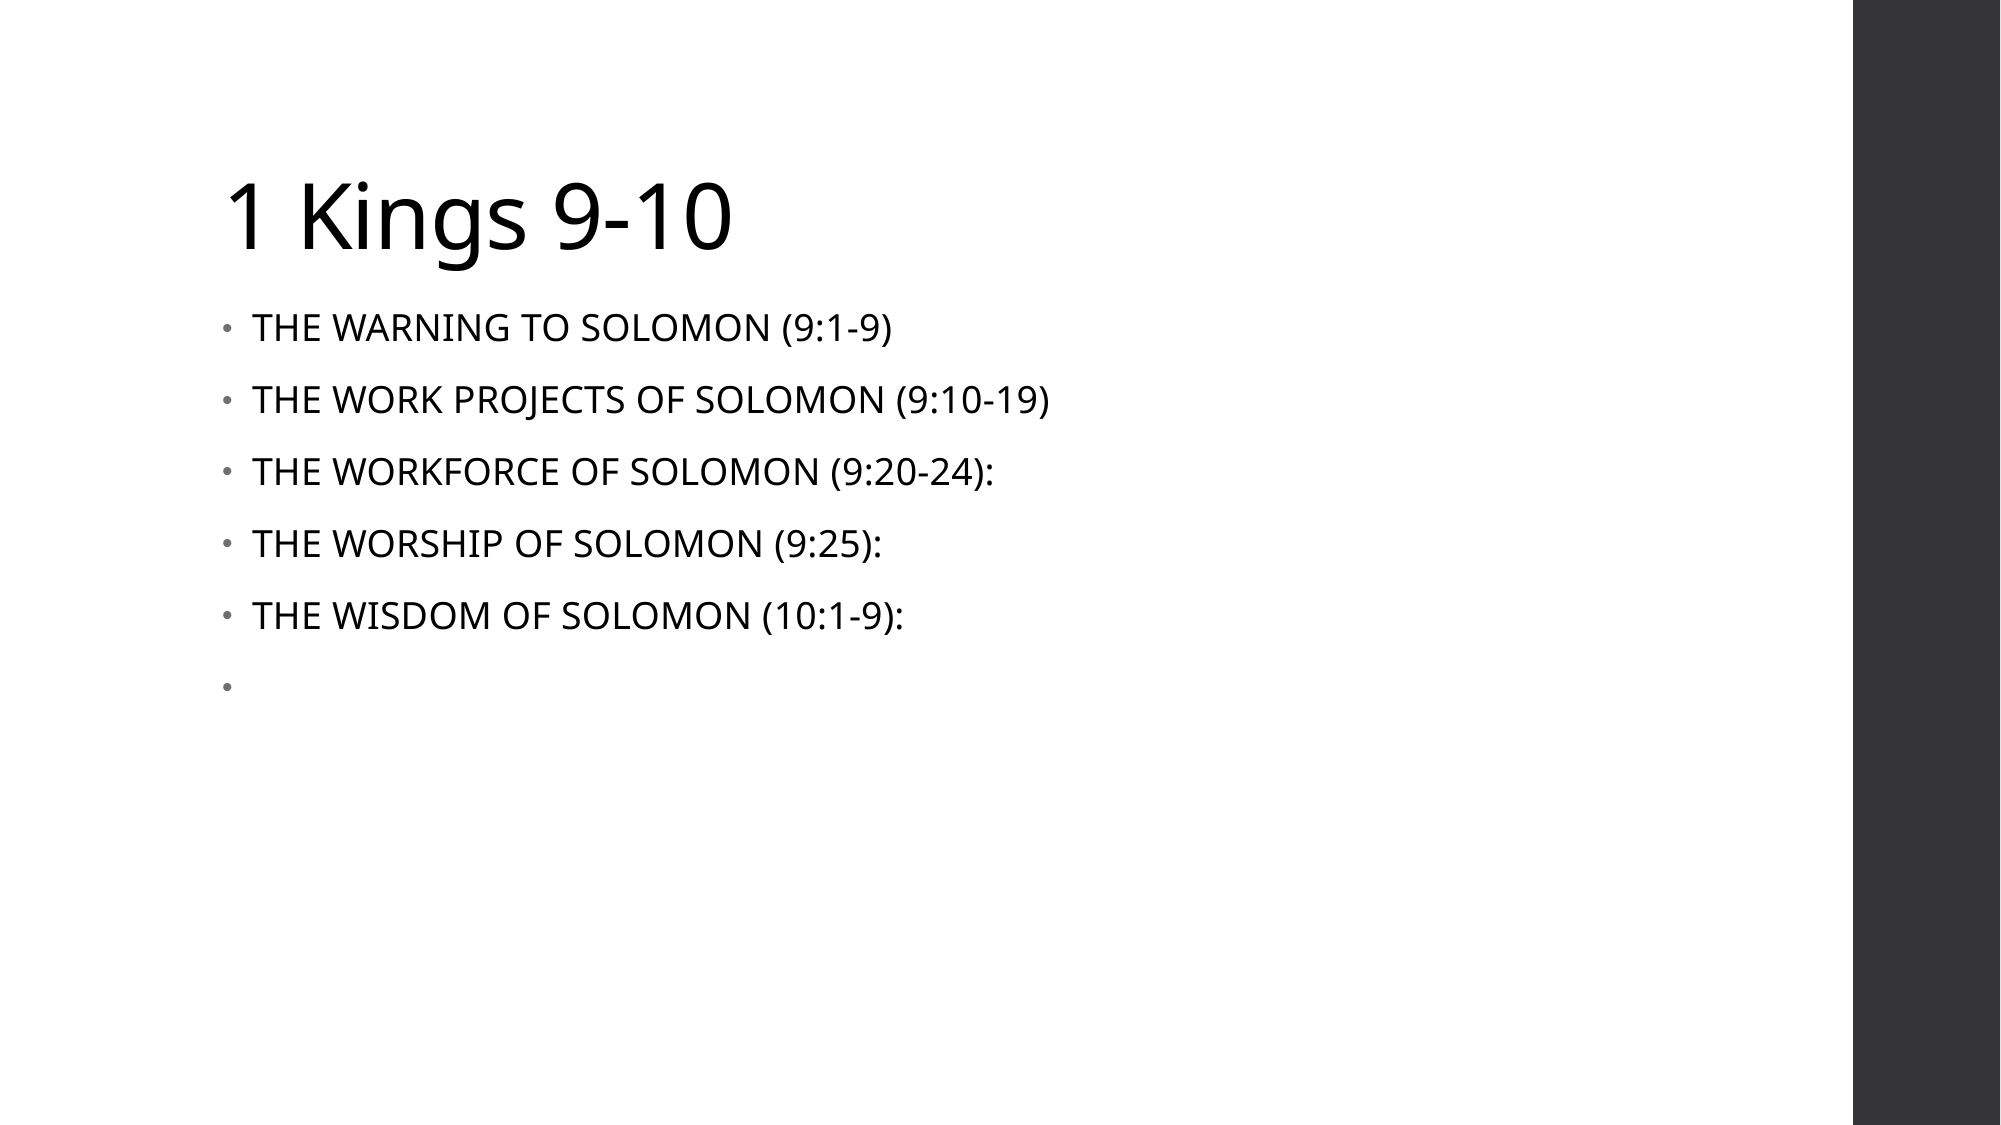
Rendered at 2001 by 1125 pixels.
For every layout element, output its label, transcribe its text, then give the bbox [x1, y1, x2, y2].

list THE WARNING TO SOLOMON (9:1-9) THE WORK PROJECTS OF SOLOMON (9:10-19) THE WORKFORCE OF SOLOMON (9:20-24): THE WORSHIP OF SOLOMON (9:25): THE WISDOM OF SOLOMON (10:1-9): [206, 299, 1617, 1014]
title 1 Kings 9-10 [206, 60, 1797, 278]
